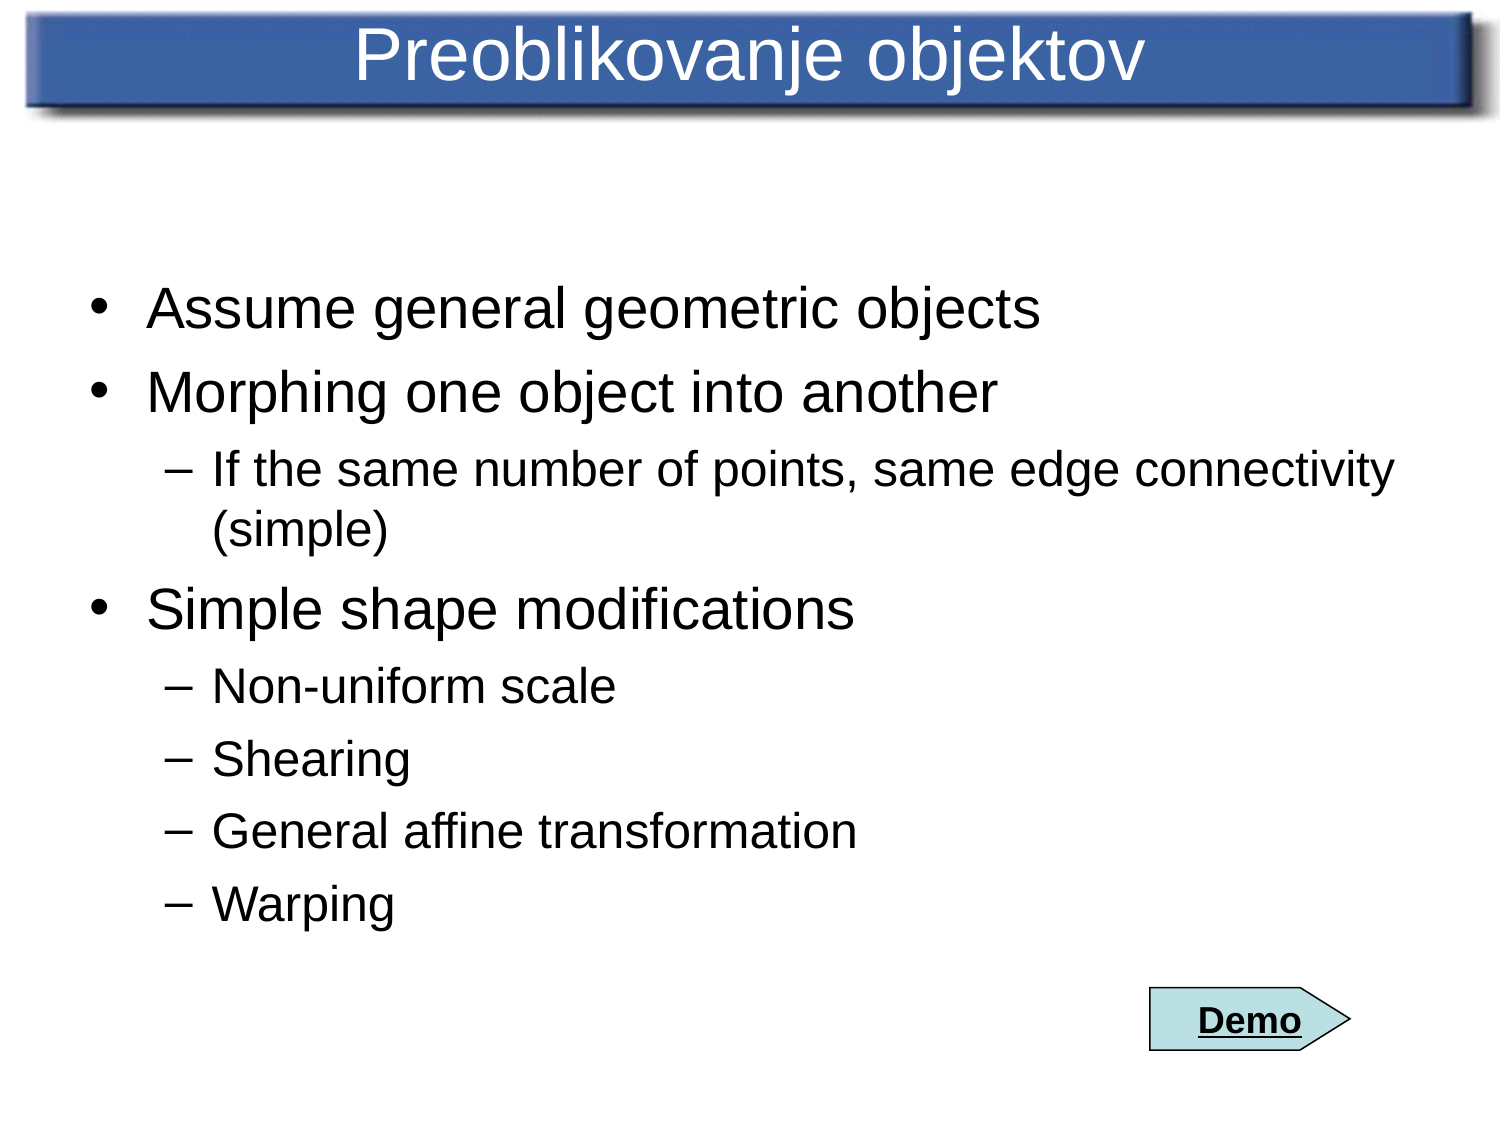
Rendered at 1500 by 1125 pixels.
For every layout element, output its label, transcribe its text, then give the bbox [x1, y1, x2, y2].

list Assume general geometric objects Morphing one object into another If the same number of points, same edge connectivity (simple) Simple shape modifications Non-uniform scale Shearing General affine transformation Warping [75, 262, 1426, 1006]
text_box Demo [1149, 987, 1351, 1051]
picture [24, 9, 1500, 125]
title Preoblikovanje objektov [75, 0, 1426, 103]
